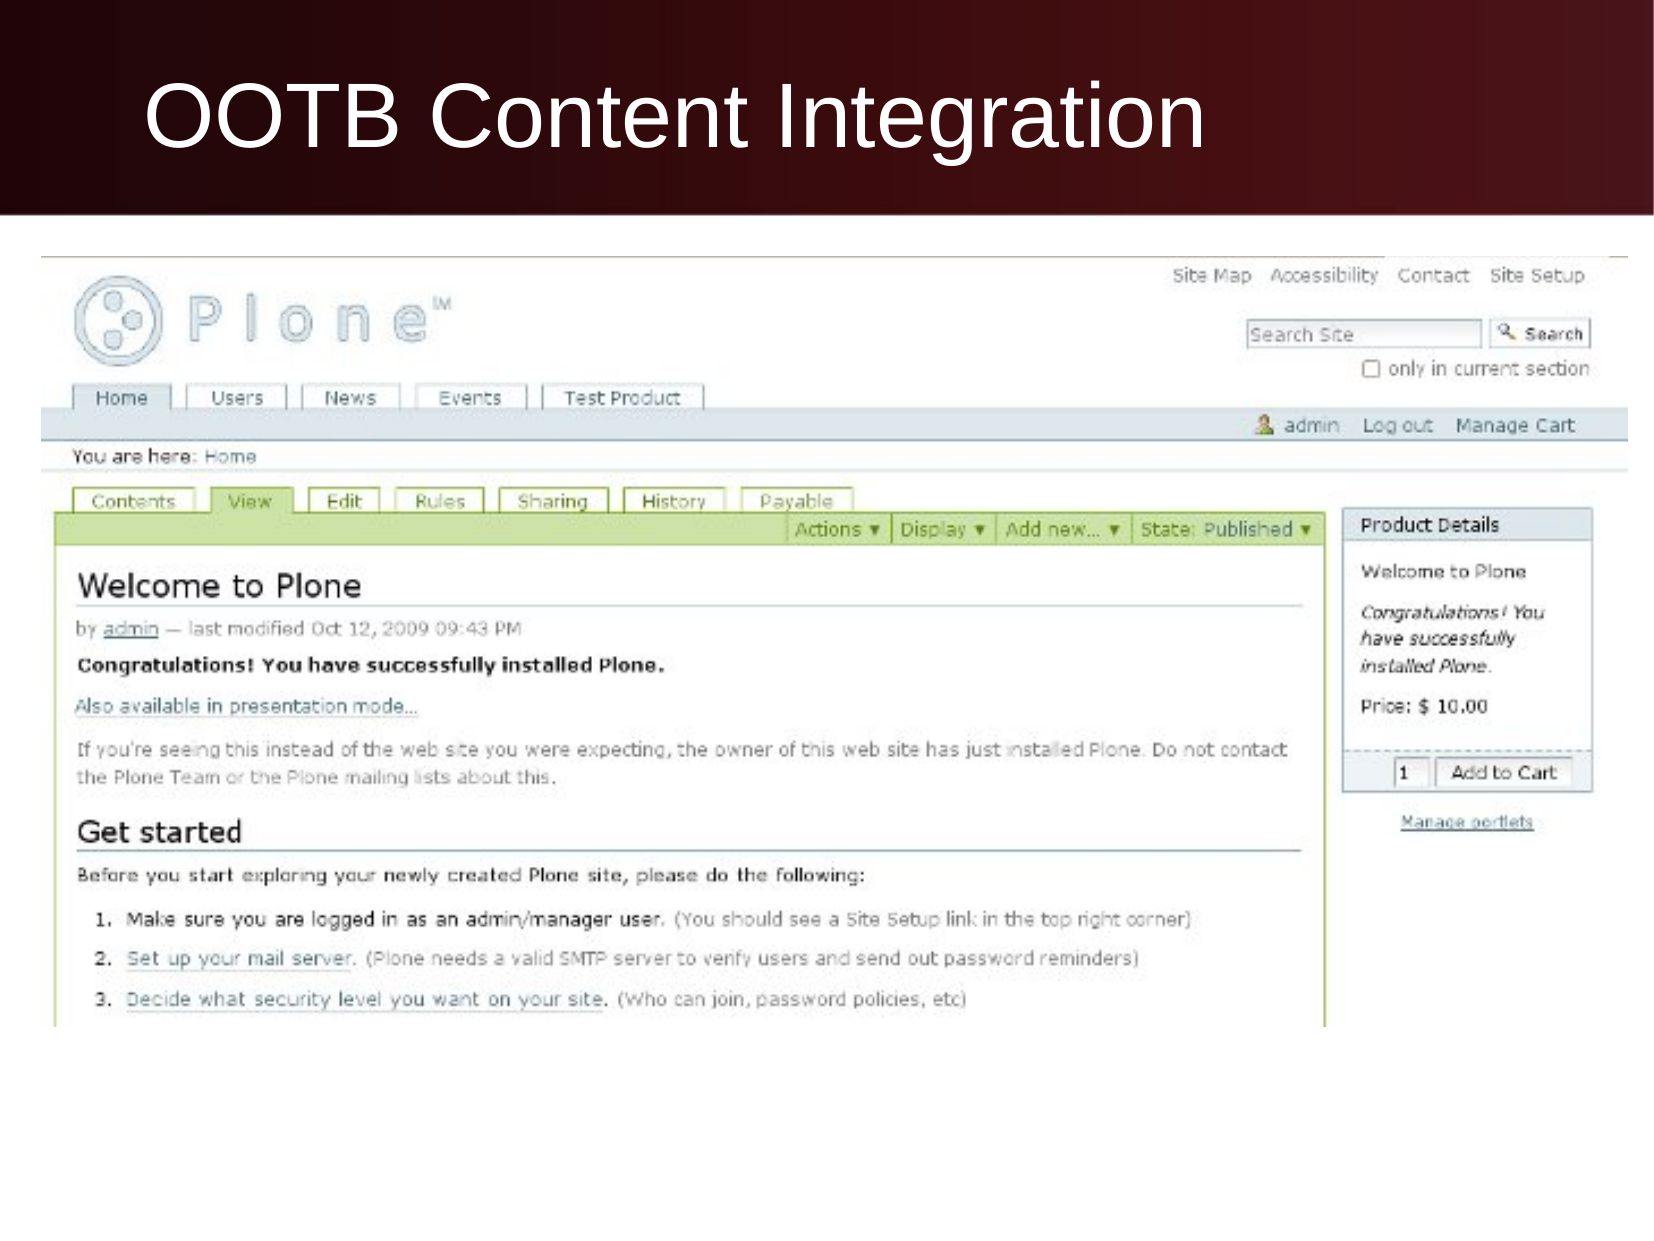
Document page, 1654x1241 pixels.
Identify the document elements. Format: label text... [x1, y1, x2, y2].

text_box OOTB Content Integration [111, 64, 1241, 168]
picture [0, 0, 1654, 1241]
